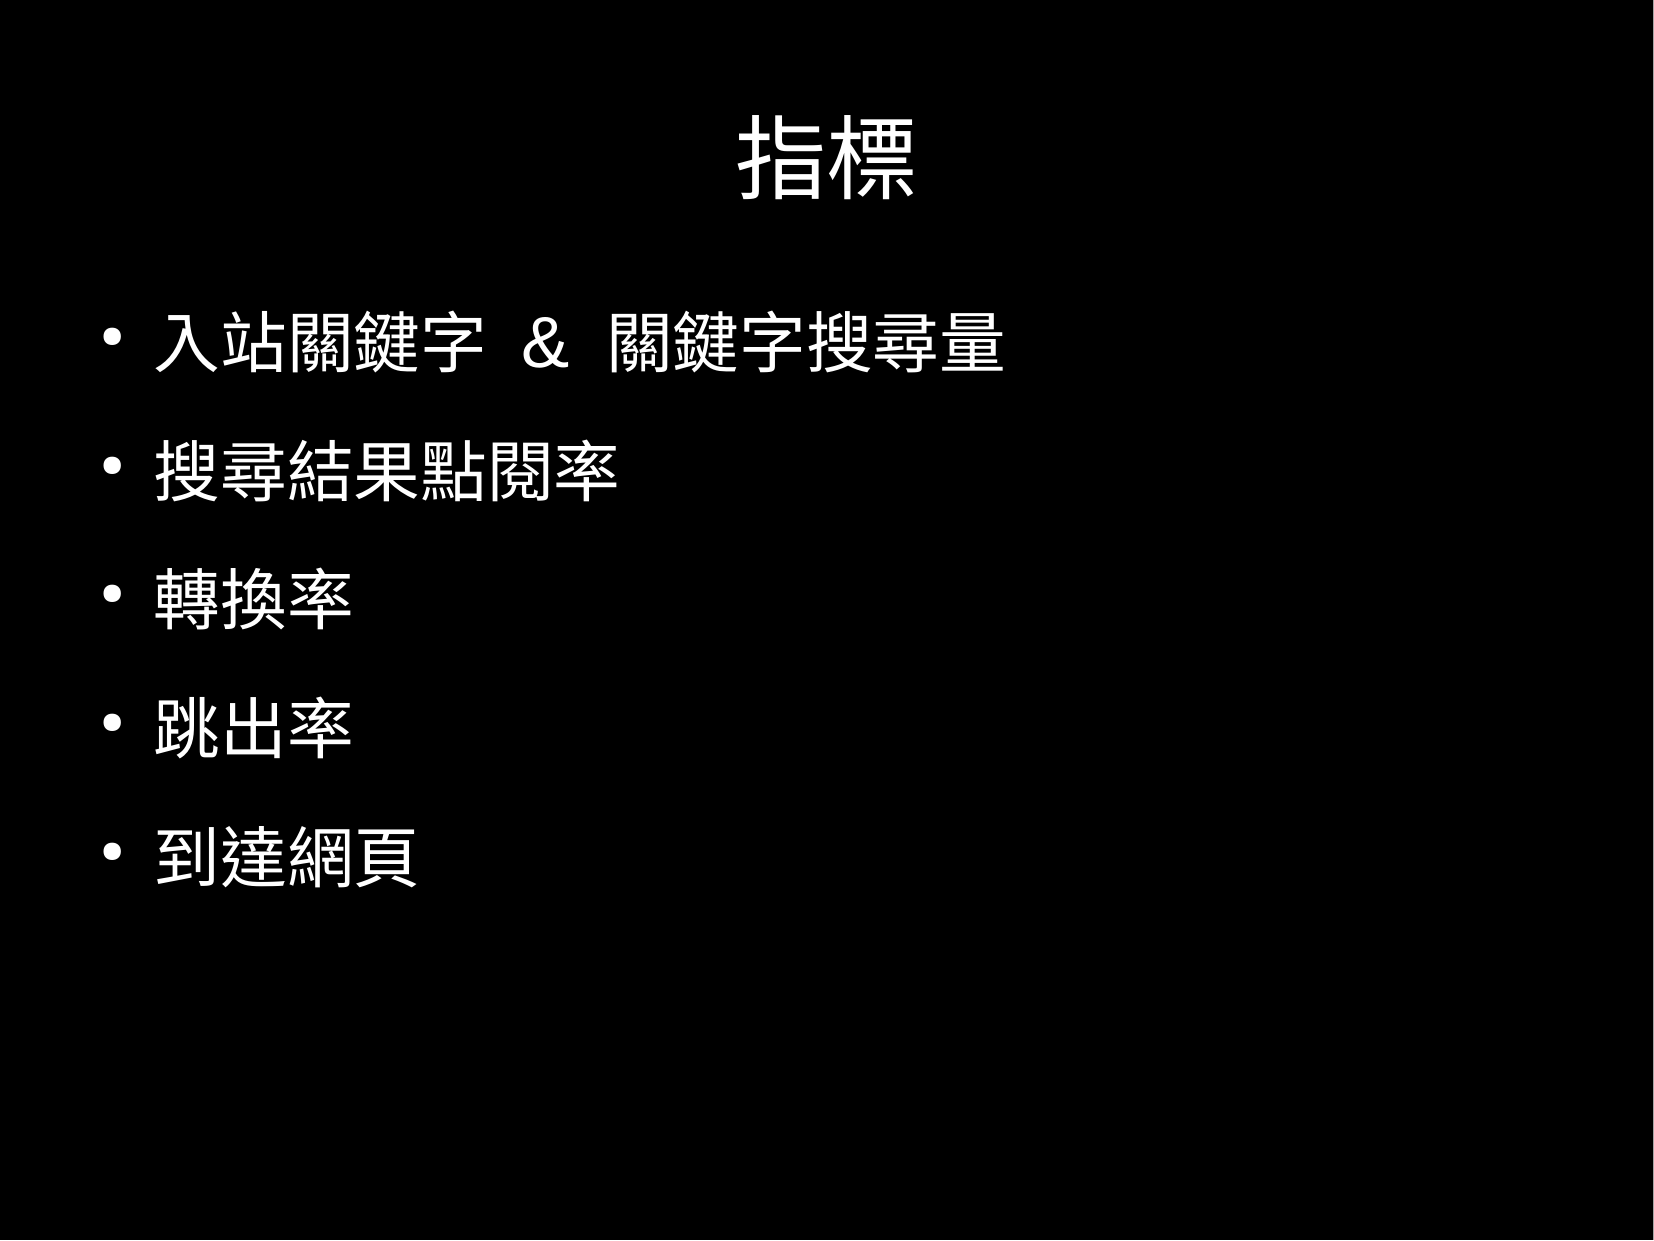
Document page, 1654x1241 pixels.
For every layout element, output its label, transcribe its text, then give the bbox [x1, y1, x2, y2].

title 指標 [82, 49, 1571, 257]
list 入站關鍵字 & 關鍵字搜尋量 搜尋結果點閱率 轉換率 跳出率 到達網頁 [82, 290, 1571, 1010]
